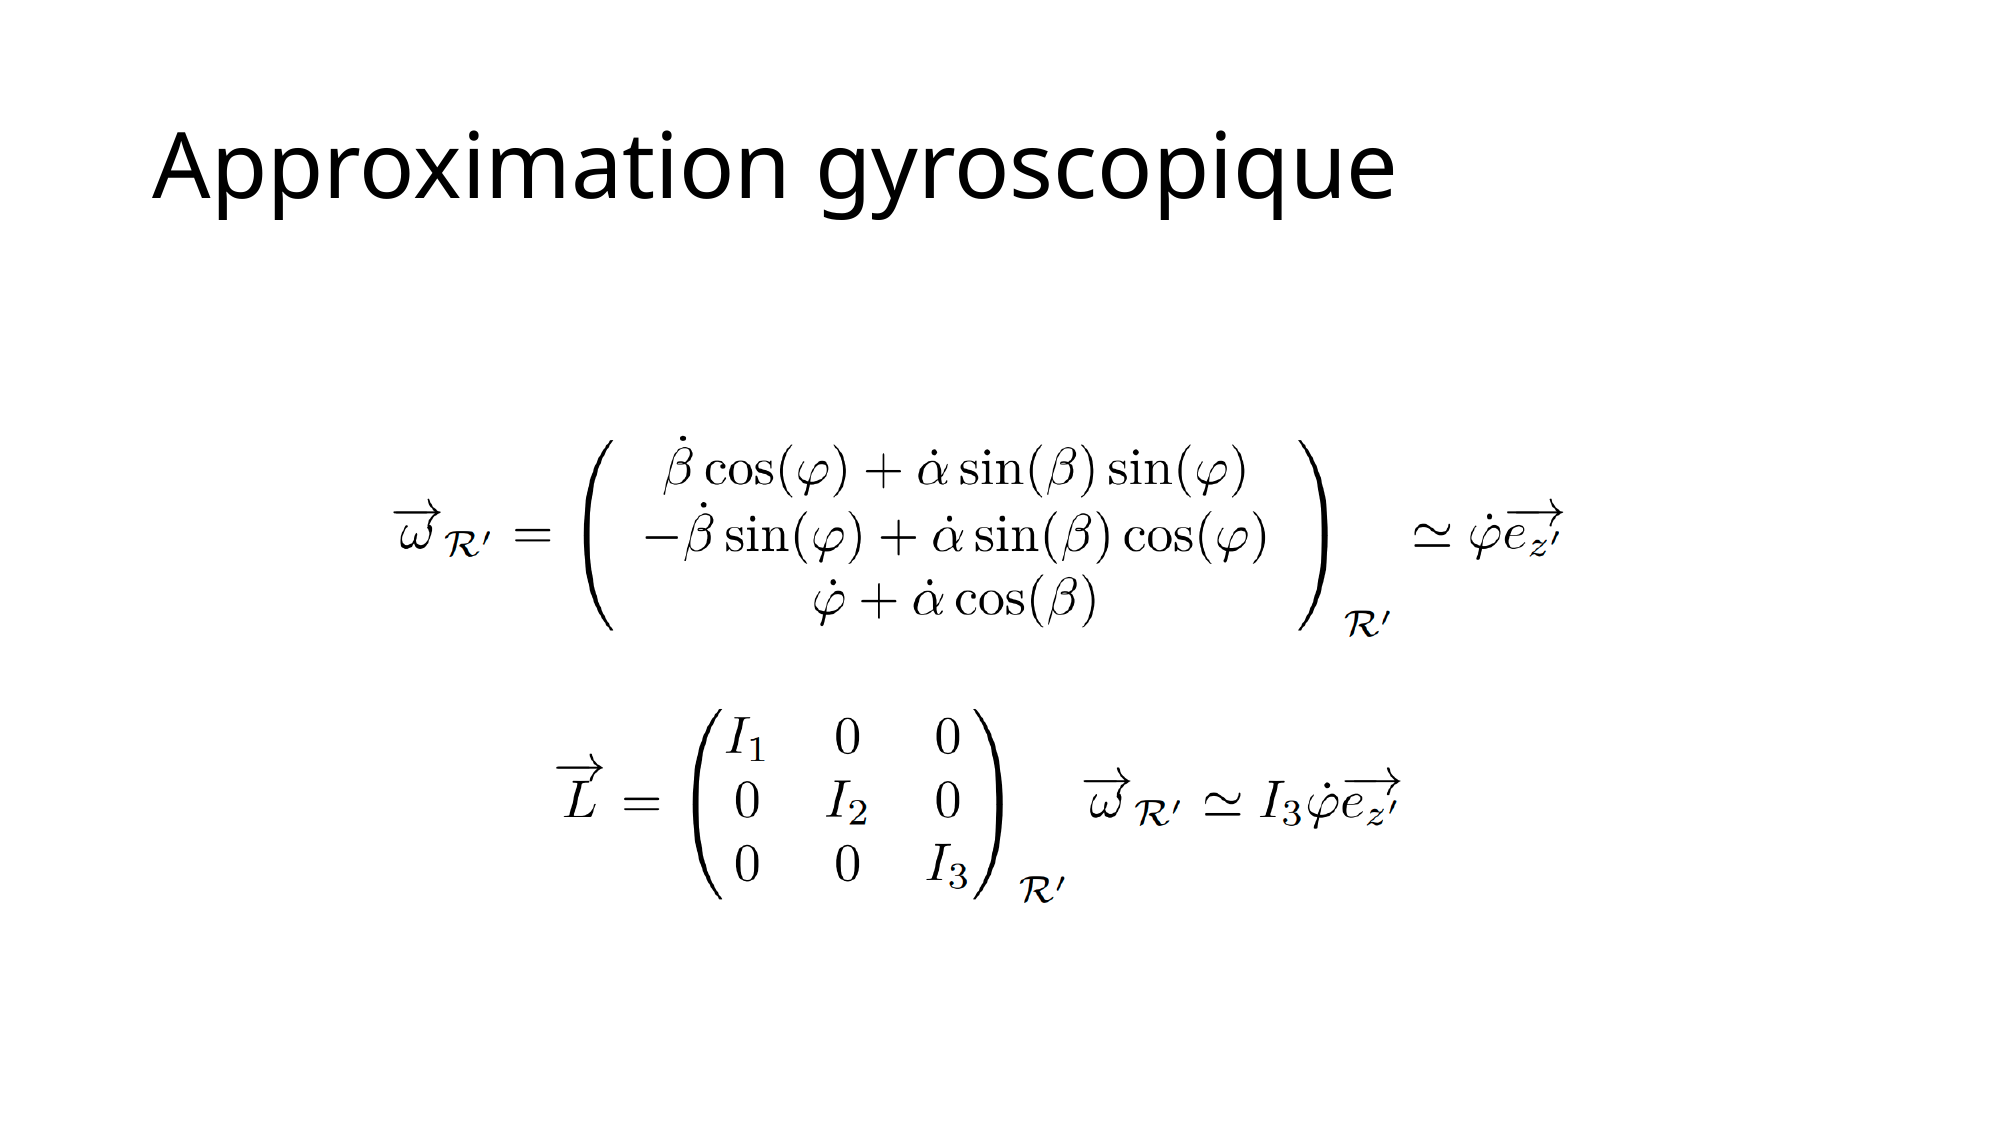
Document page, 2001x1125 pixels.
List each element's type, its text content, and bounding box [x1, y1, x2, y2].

title Approximation gyroscopique [137, 59, 1863, 278]
picture [356, 389, 1644, 931]
